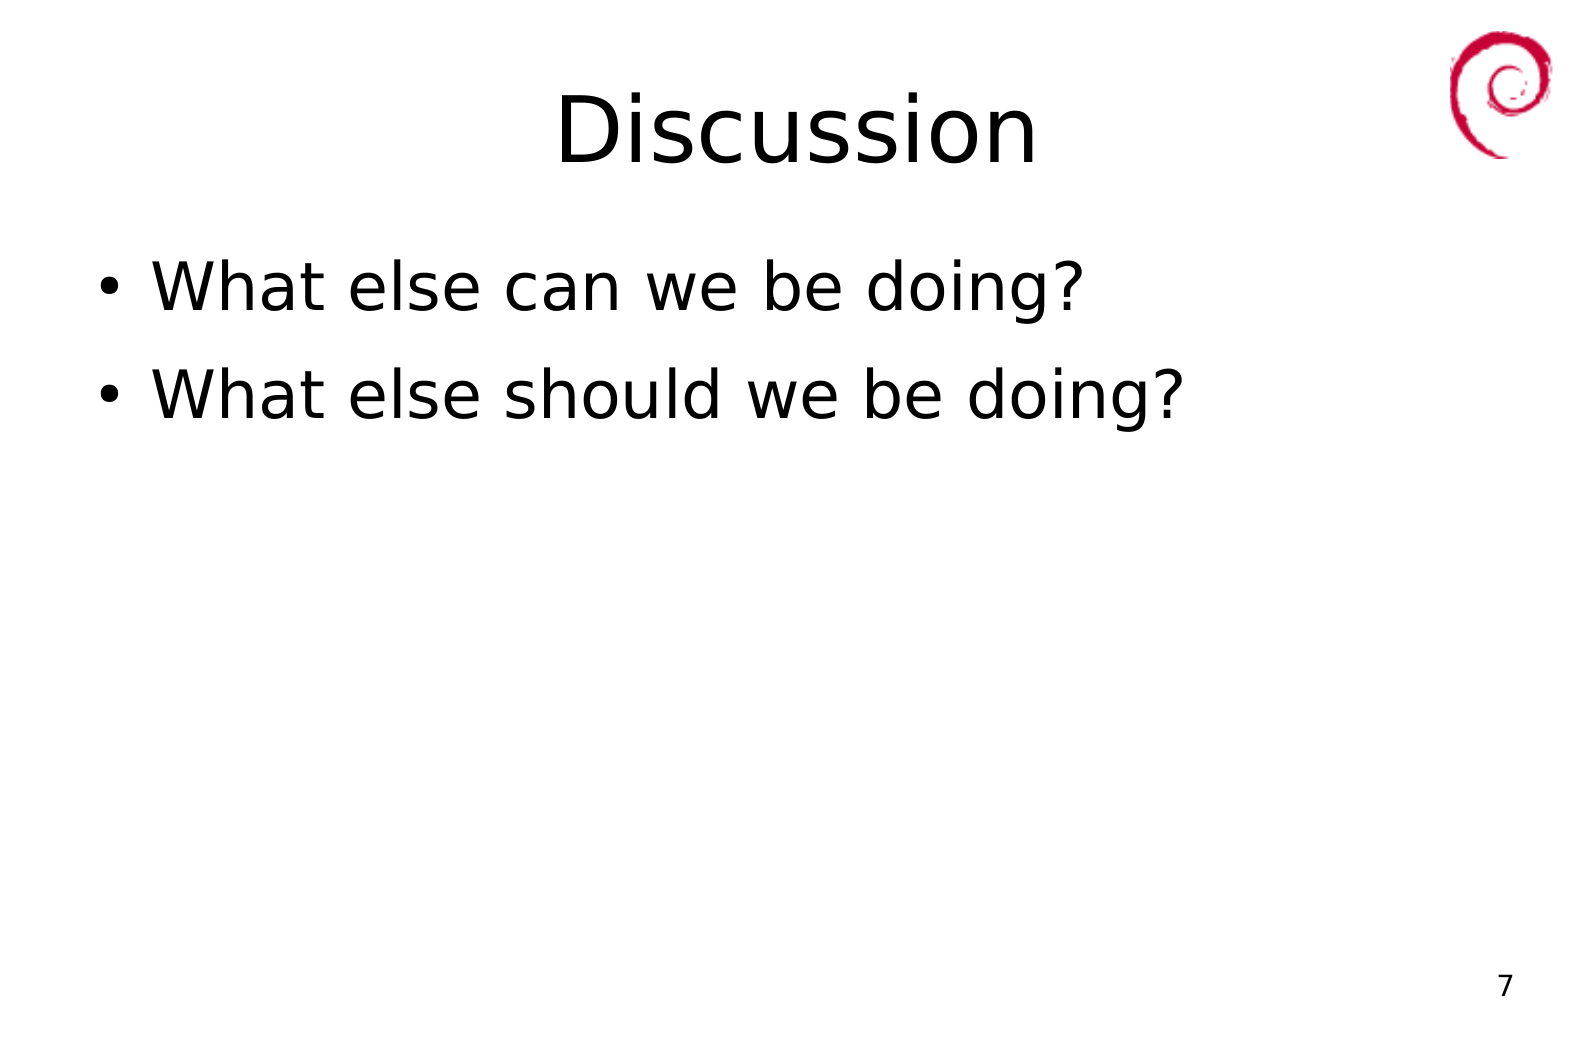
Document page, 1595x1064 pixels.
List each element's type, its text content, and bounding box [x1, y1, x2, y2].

picture [1450, 31, 1555, 159]
title Discussion [79, 49, 1515, 213]
list What else can we be doing? What else should we be doing? [79, 248, 1515, 936]
